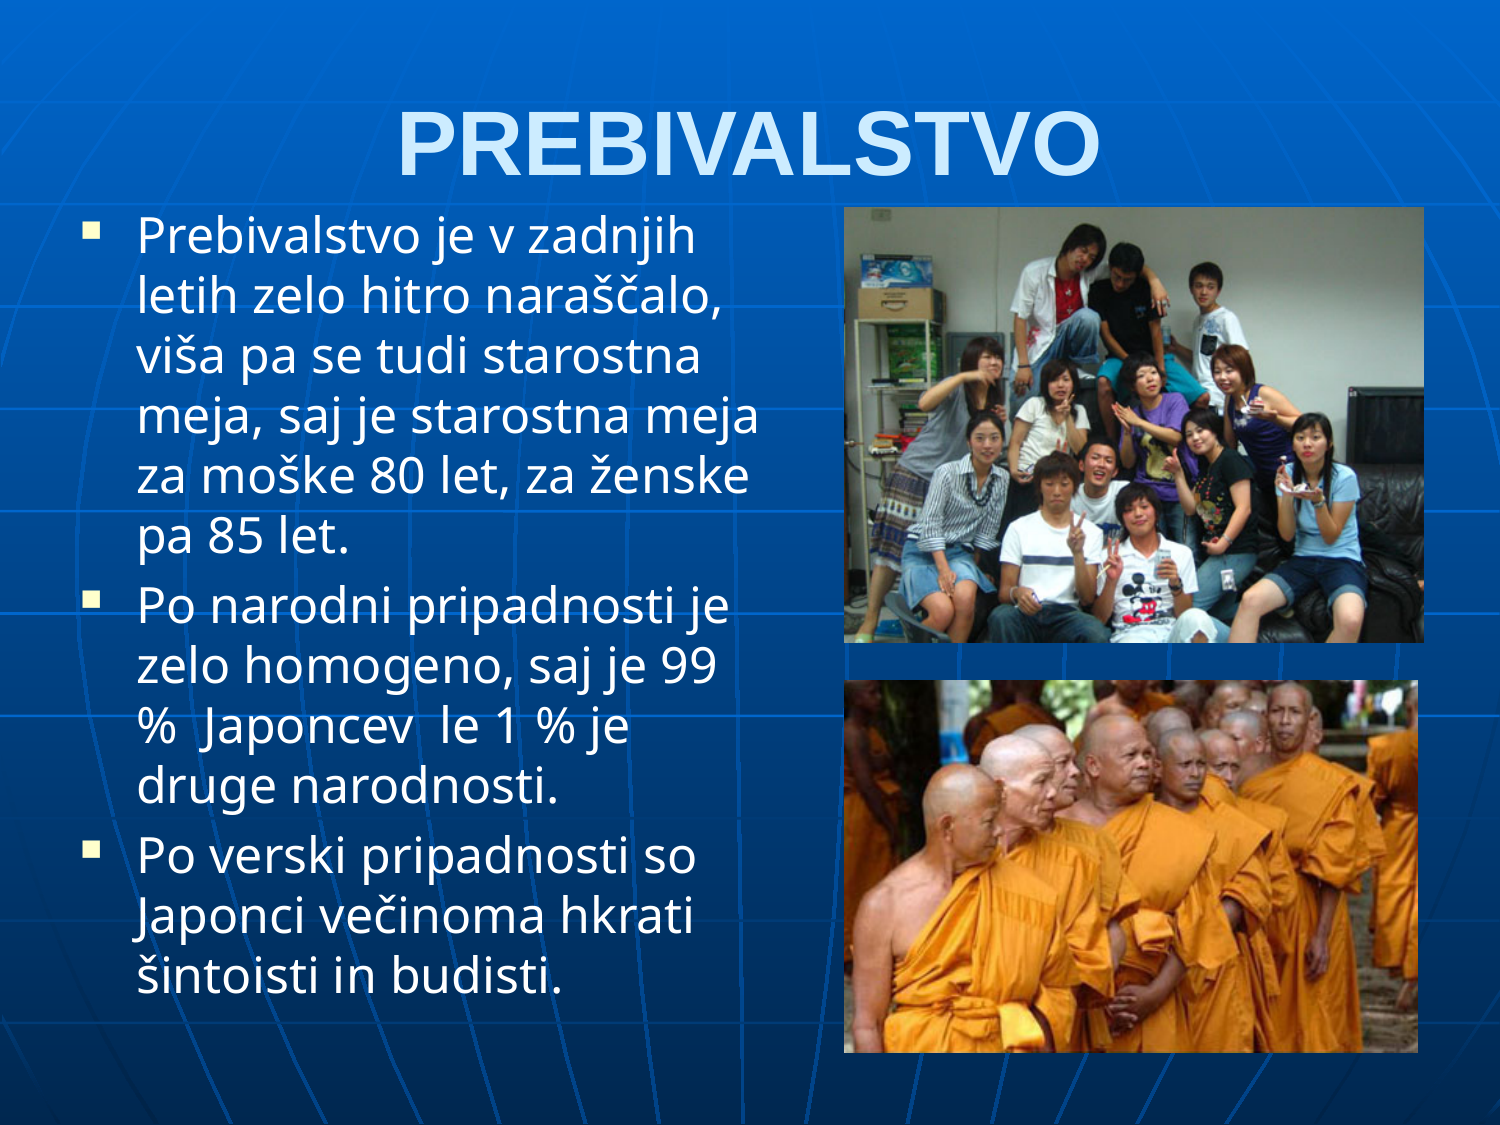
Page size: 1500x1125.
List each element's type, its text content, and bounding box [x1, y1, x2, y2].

picture [844, 207, 1424, 643]
list Prebivalstvo je v zadnjih letih zelo hitro naraščalo, viša pa se tudi starostna meja, saj je starostna meja za moške 80 let, za ženske pa 85 let. Po narodni pripadnosti je zelo homogeno, saj je 99 % Japoncev le 1 % je druge narodnosti. Po verski pripadnosti so Japonci večinoma hkrati šintoisti in budisti. [64, 196, 786, 1071]
picture [844, 680, 1418, 1053]
title PREBIVALSTVO [75, 45, 1425, 233]
